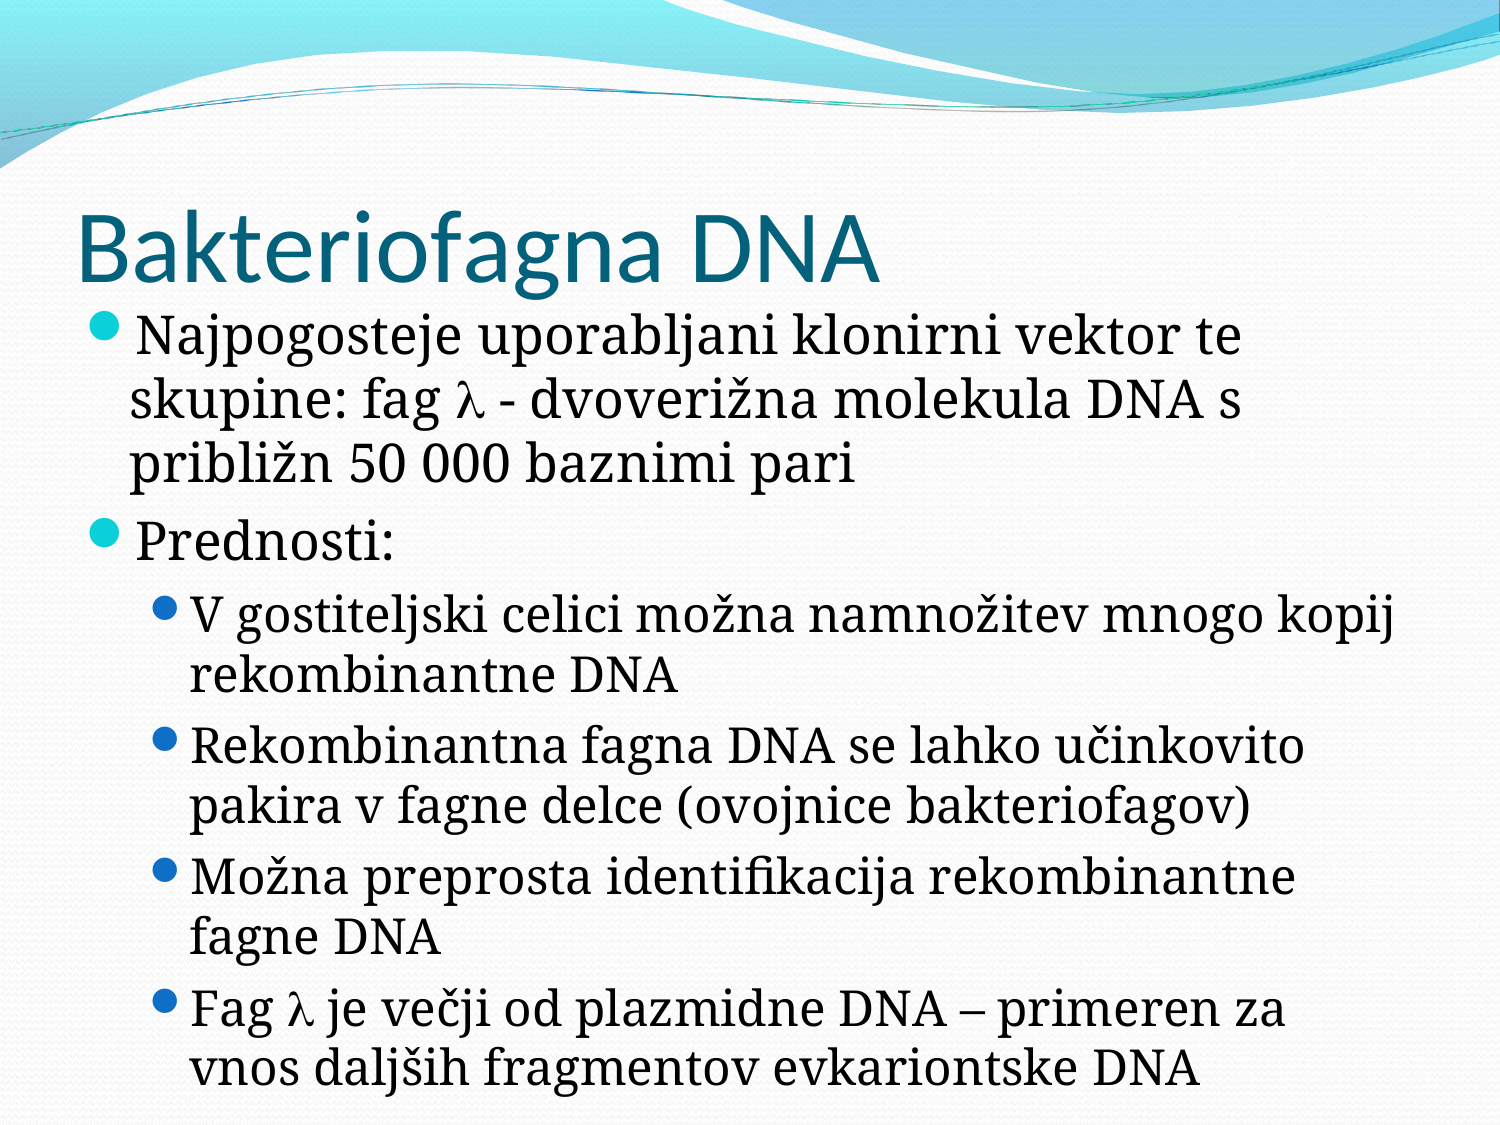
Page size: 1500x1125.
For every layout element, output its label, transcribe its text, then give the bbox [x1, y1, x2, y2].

picture [0, 0, 1500, 1125]
title Bakteriofagna DNA [75, 115, 1426, 304]
list Najpogosteje uporabljani klonirni vektor te skupine: fag  - dvoverižna molekula DNA s približn 50 000 baznimi pari Prednosti: V gostiteljski celici možna namnožitev mnogo kopij rekombinantne DNA Rekombinantna fagna DNA se lahko učinkovito pakira v fagne delce (ovojnice bakteriofagov) Možna preprosta identifikacija rekombinantne fagne DNA Fag  je večji od plazmidne DNA – primeren za vnos daljših fragmentov evkariontske DNA [70, 292, 1421, 1052]
